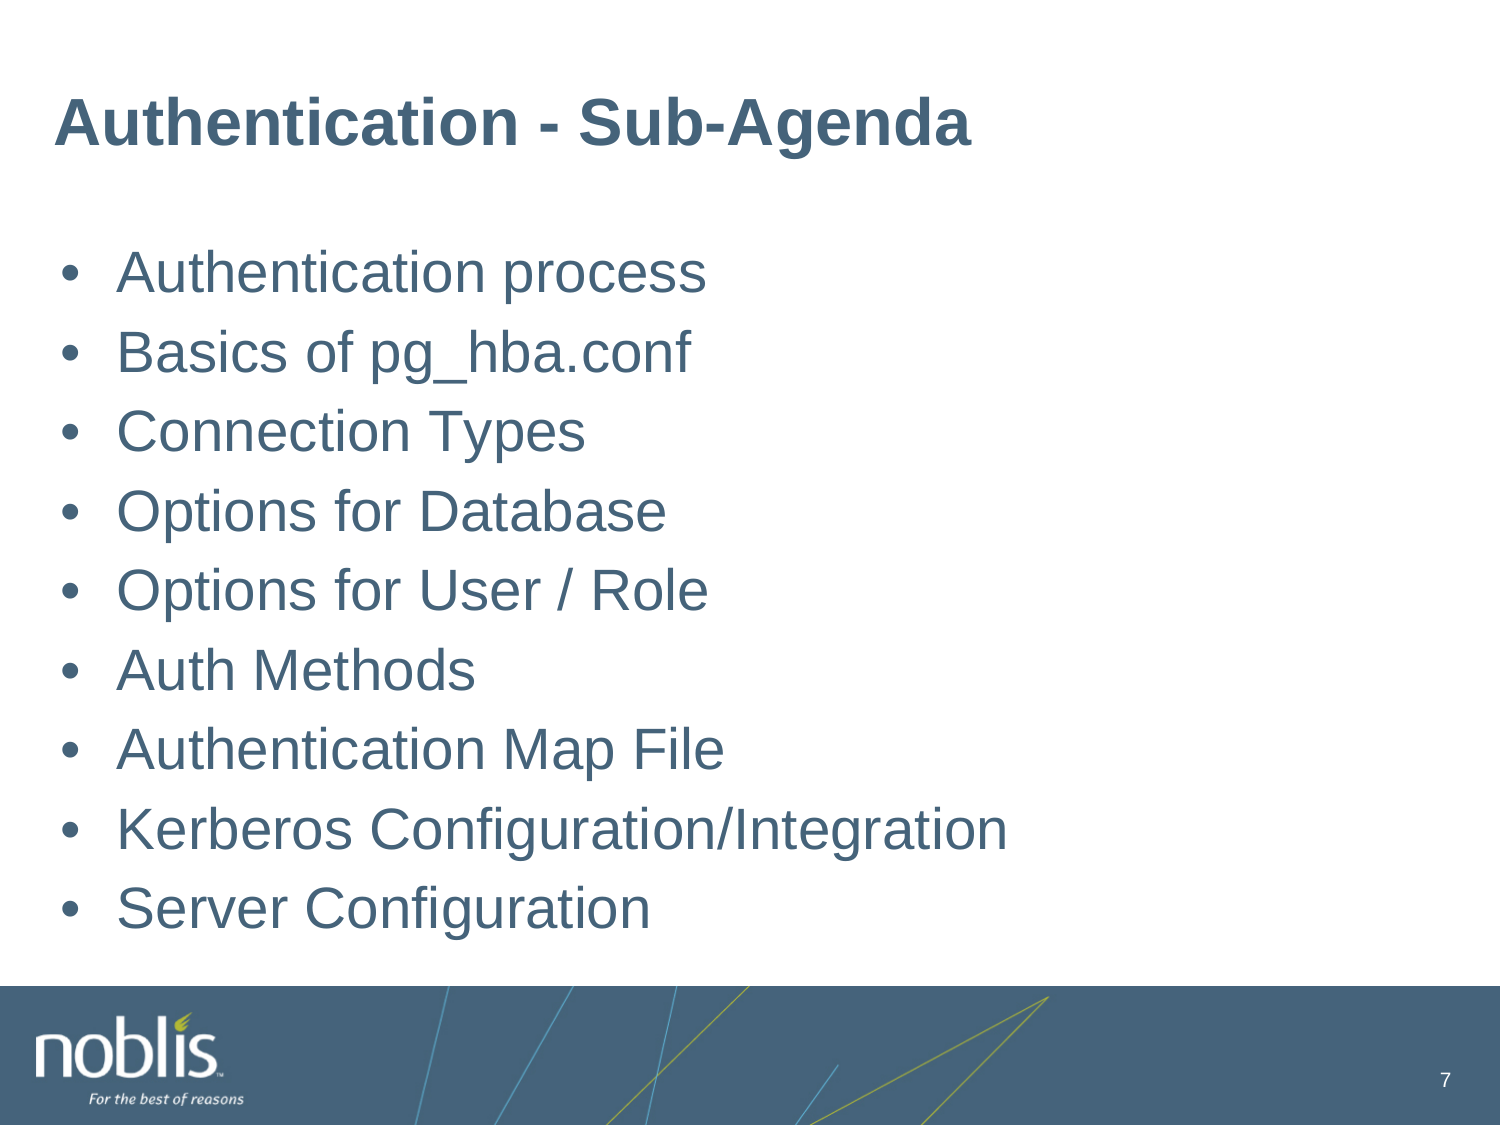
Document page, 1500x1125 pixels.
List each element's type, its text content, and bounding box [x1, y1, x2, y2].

list Authentication process Basics of pg_hba.conf Connection Types Options for Database Options for User / Role Auth Methods Authentication Map File Kerberos Configuration/Integration Server Configuration [60, 239, 1437, 968]
title Authentication - Sub-Agenda [53, 38, 1438, 211]
picture [0, 986, 1500, 1125]
